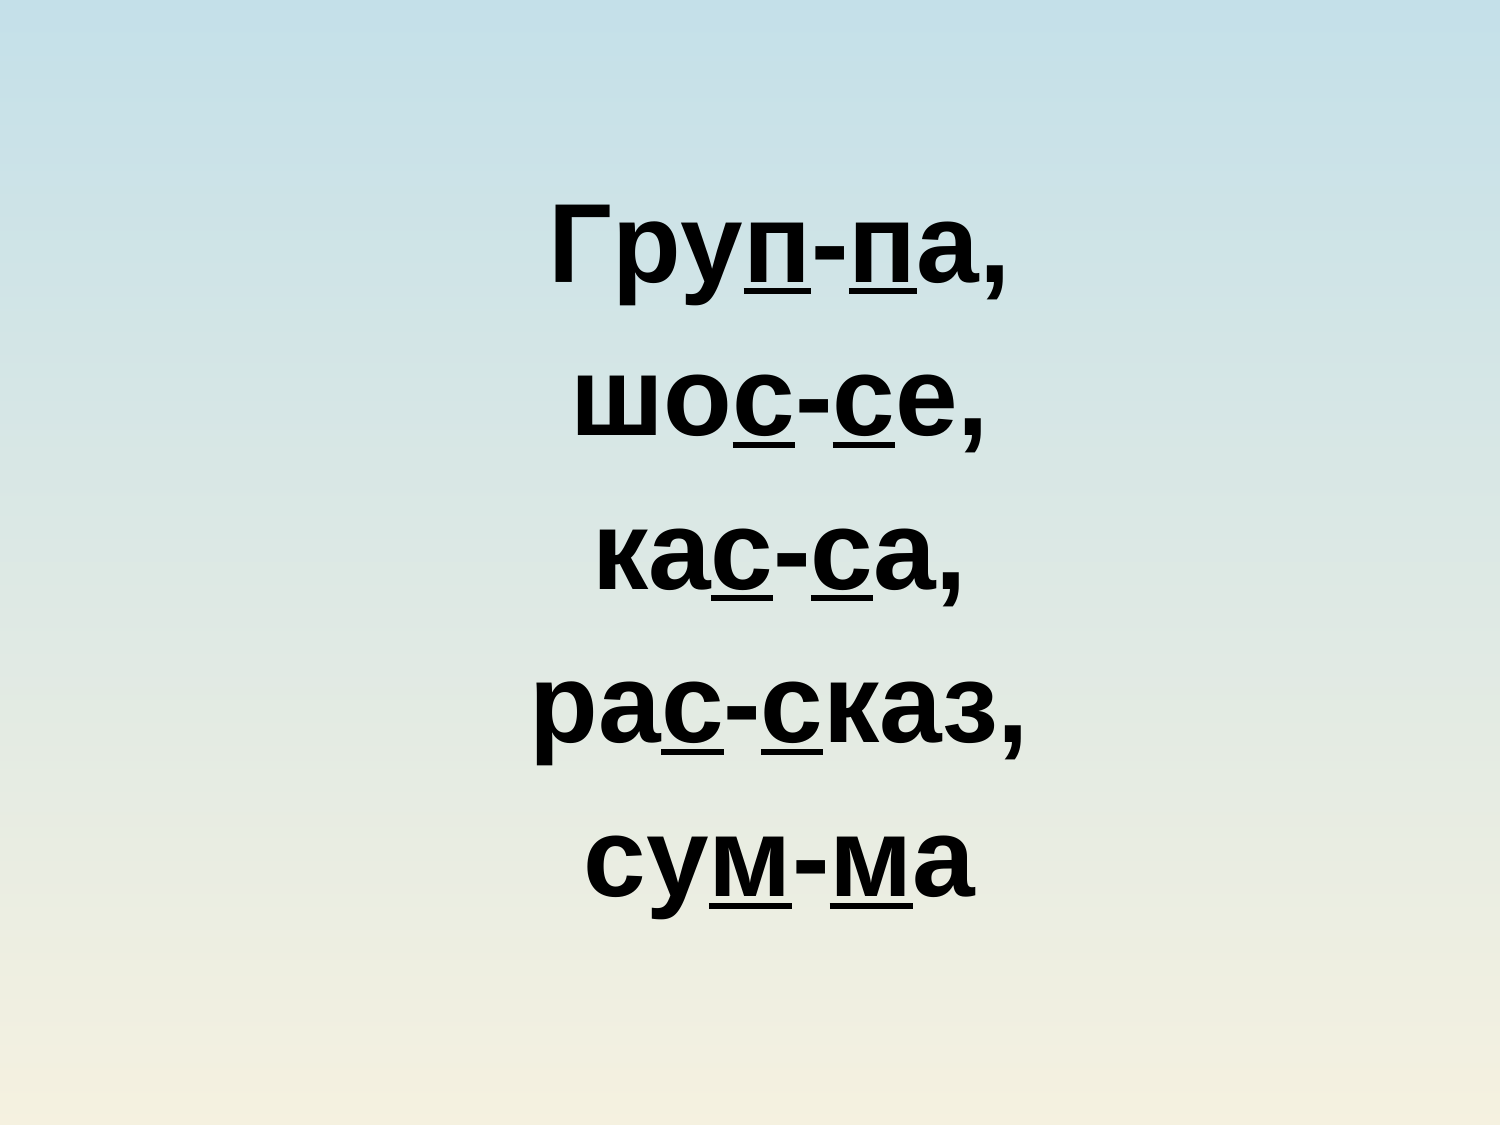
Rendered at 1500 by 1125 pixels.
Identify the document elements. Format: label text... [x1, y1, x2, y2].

list Груп-па, шос-се, кас-са, рас-сказ, сум-ма [135, 172, 1402, 976]
